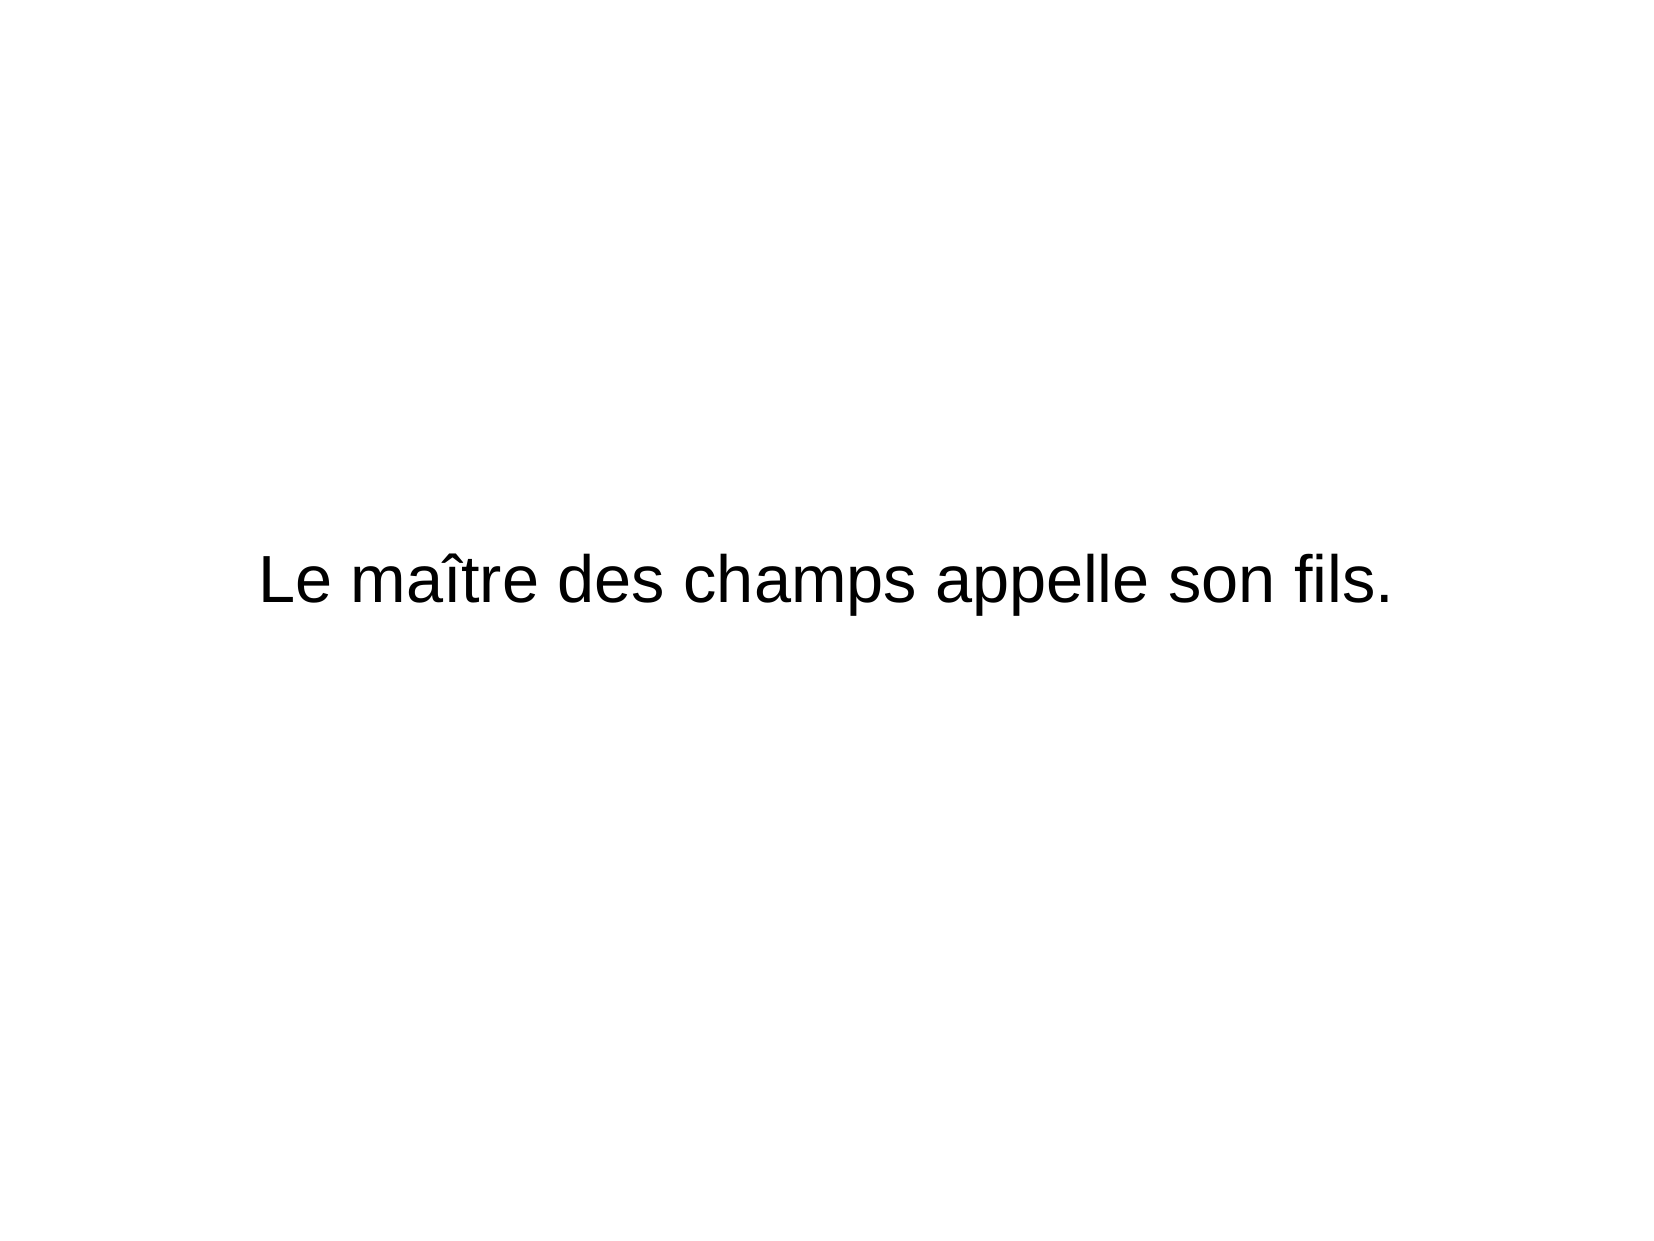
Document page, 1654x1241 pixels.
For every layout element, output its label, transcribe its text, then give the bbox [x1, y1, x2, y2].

subtitle Le maître des champs appelle son fils. [82, 56, 1571, 1102]
